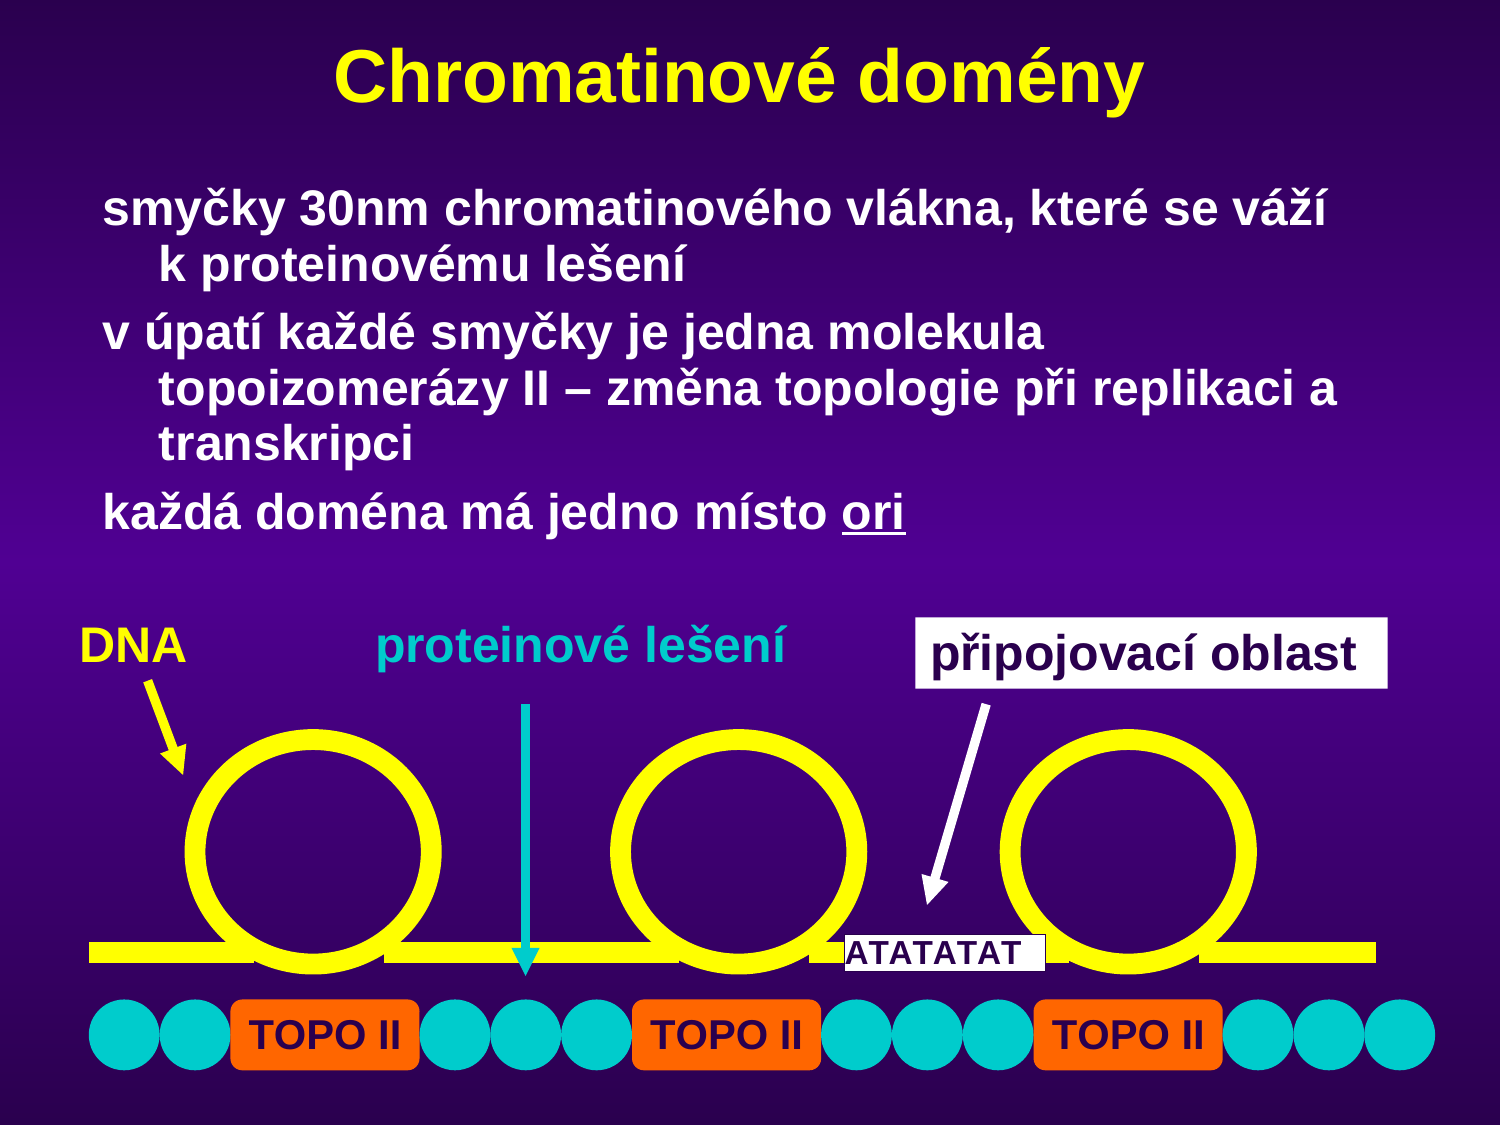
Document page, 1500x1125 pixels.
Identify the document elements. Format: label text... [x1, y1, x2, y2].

text_box [821, 999, 1033, 1071]
text_box [1222, 999, 1436, 1071]
text_box TOPO II [230, 999, 420, 1071]
text_box ATATATAT [844, 934, 1046, 972]
text_box [419, 999, 632, 1071]
text_box TOPO II [632, 999, 822, 1071]
text_box připojovací oblast [915, 617, 1388, 689]
text_box proteinové lešení [360, 609, 810, 681]
text_box TOPO II [1033, 999, 1223, 1071]
title Chromatinové domény [112, 15, 1388, 138]
text_box [88, 999, 230, 1071]
text_box DNA [64, 609, 231, 681]
list smyčky 30nm chromatinového vlákna, které se váží k proteinovému lešení v úpatí každé smyčky je jedna molekula topoizomerázy II – změna topologie při replikaci a transkripci každá doména má jedno místo ori [87, 172, 1363, 598]
